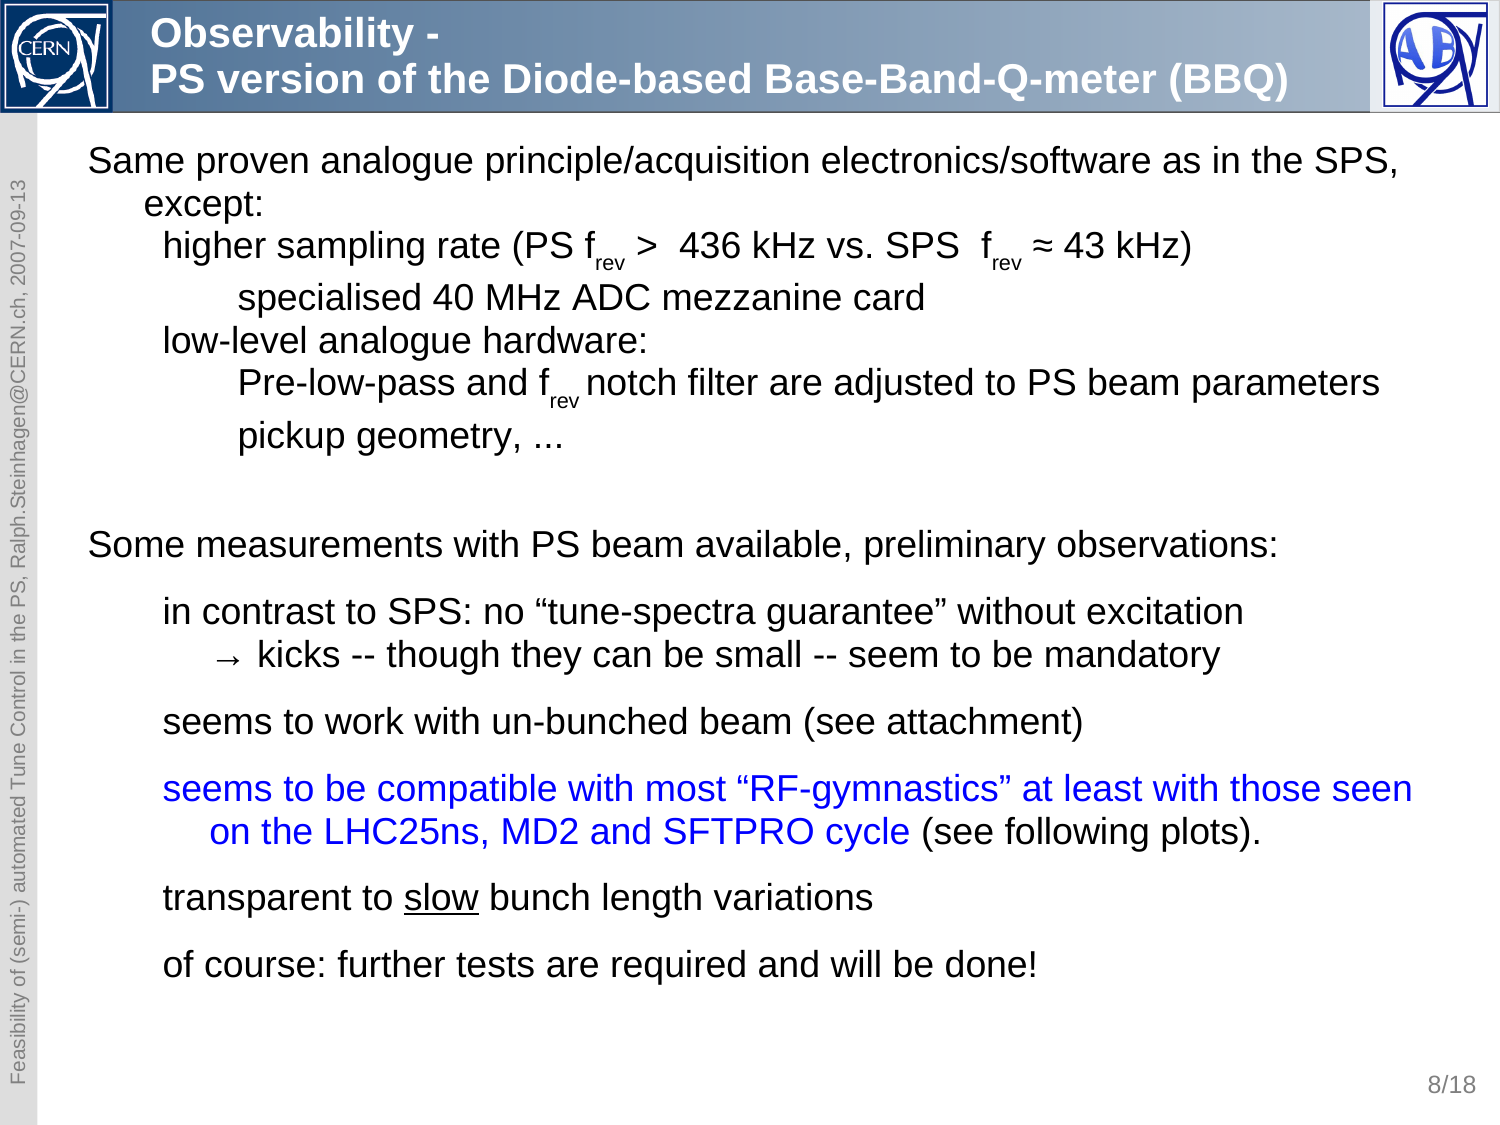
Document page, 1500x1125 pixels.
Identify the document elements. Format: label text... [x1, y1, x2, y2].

picture [0, 0, 113, 113]
list Same proven analogue principle/acquisition electronics/software as in the SPS, except: higher sampling rate (PS frev > 436 kHz vs. SPS frev ≈ 43 kHz) specialised 40 MHz ADC mezzanine card low-level analogue hardware: Pre-low-pass and frev notch filter are adjusted to PS beam parameters pickup geometry, ... Some measurements with PS beam available, preliminary observations: in contrast to SPS: no “tune-spectra guarantee” without excitation → kicks -- though they can be small -- seem to be mandatory seems to work with un-bunched beam (see attachment) seems to be compatible with most “RF-gymnastics” at least with those seen on the LHC25ns, MD2 and SFTPRO cycle (see following plots). transparent to slow bunch length variations of course: further tests are required and will be done! [87, 137, 1438, 1016]
title Observability - PS version of the Diode-based Base-Band-Q-meter (BBQ) [150, 7, 1300, 106]
picture [1382, 1, 1489, 108]
